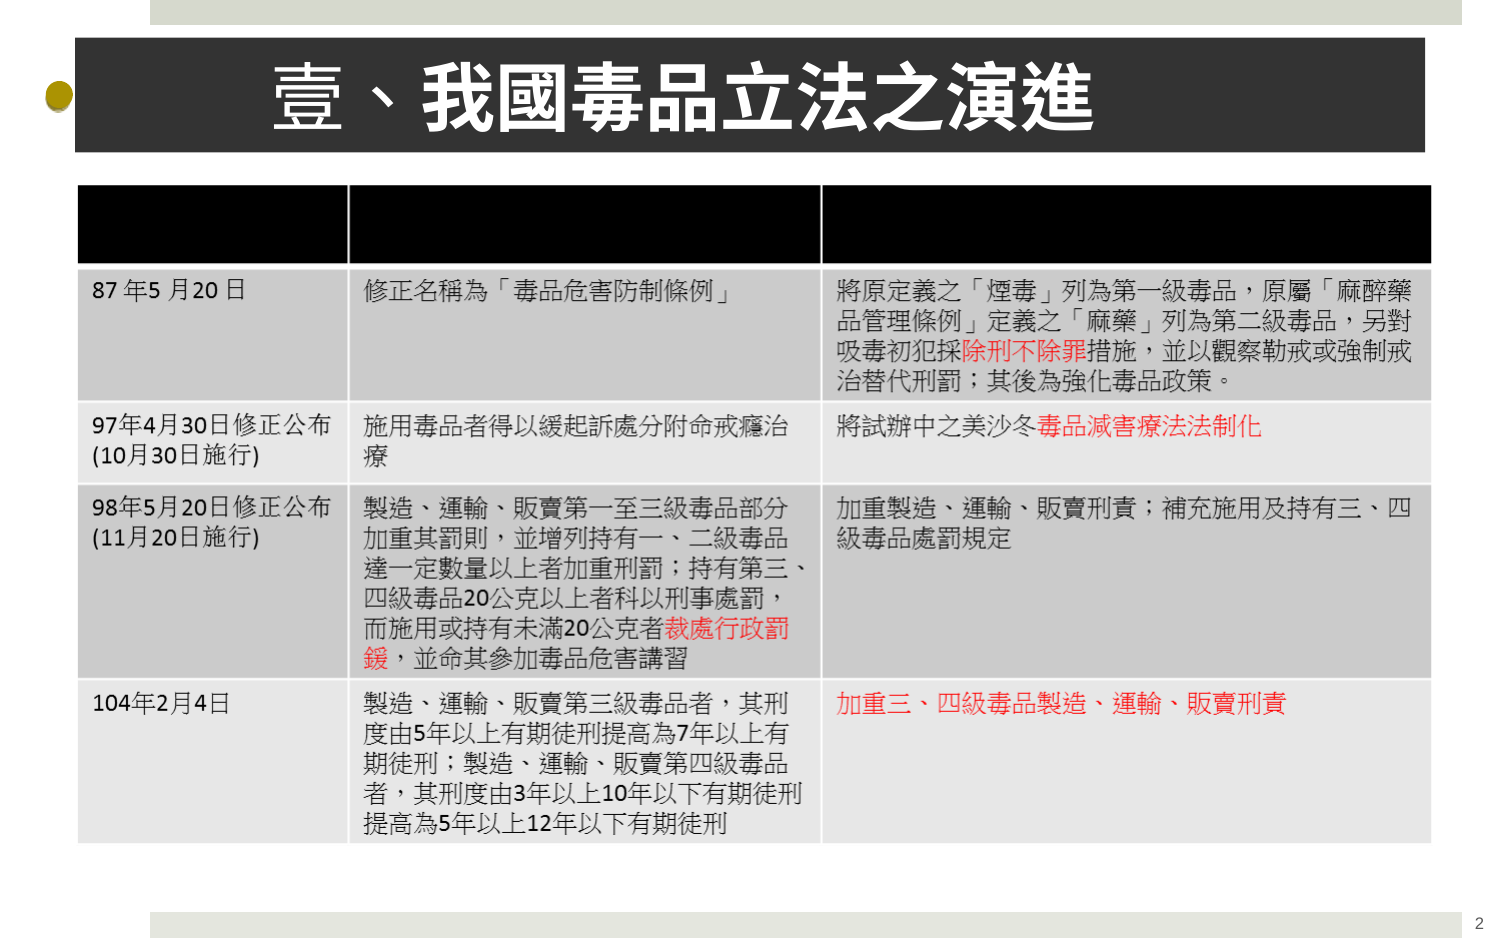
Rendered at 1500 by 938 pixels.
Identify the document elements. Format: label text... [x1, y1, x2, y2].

title 壹、我國毒品立法之演進 [75, 37, 1426, 153]
picture [76, 185, 1433, 853]
text_box [1441, 897, 1500, 938]
text_box [46, 81, 72, 108]
